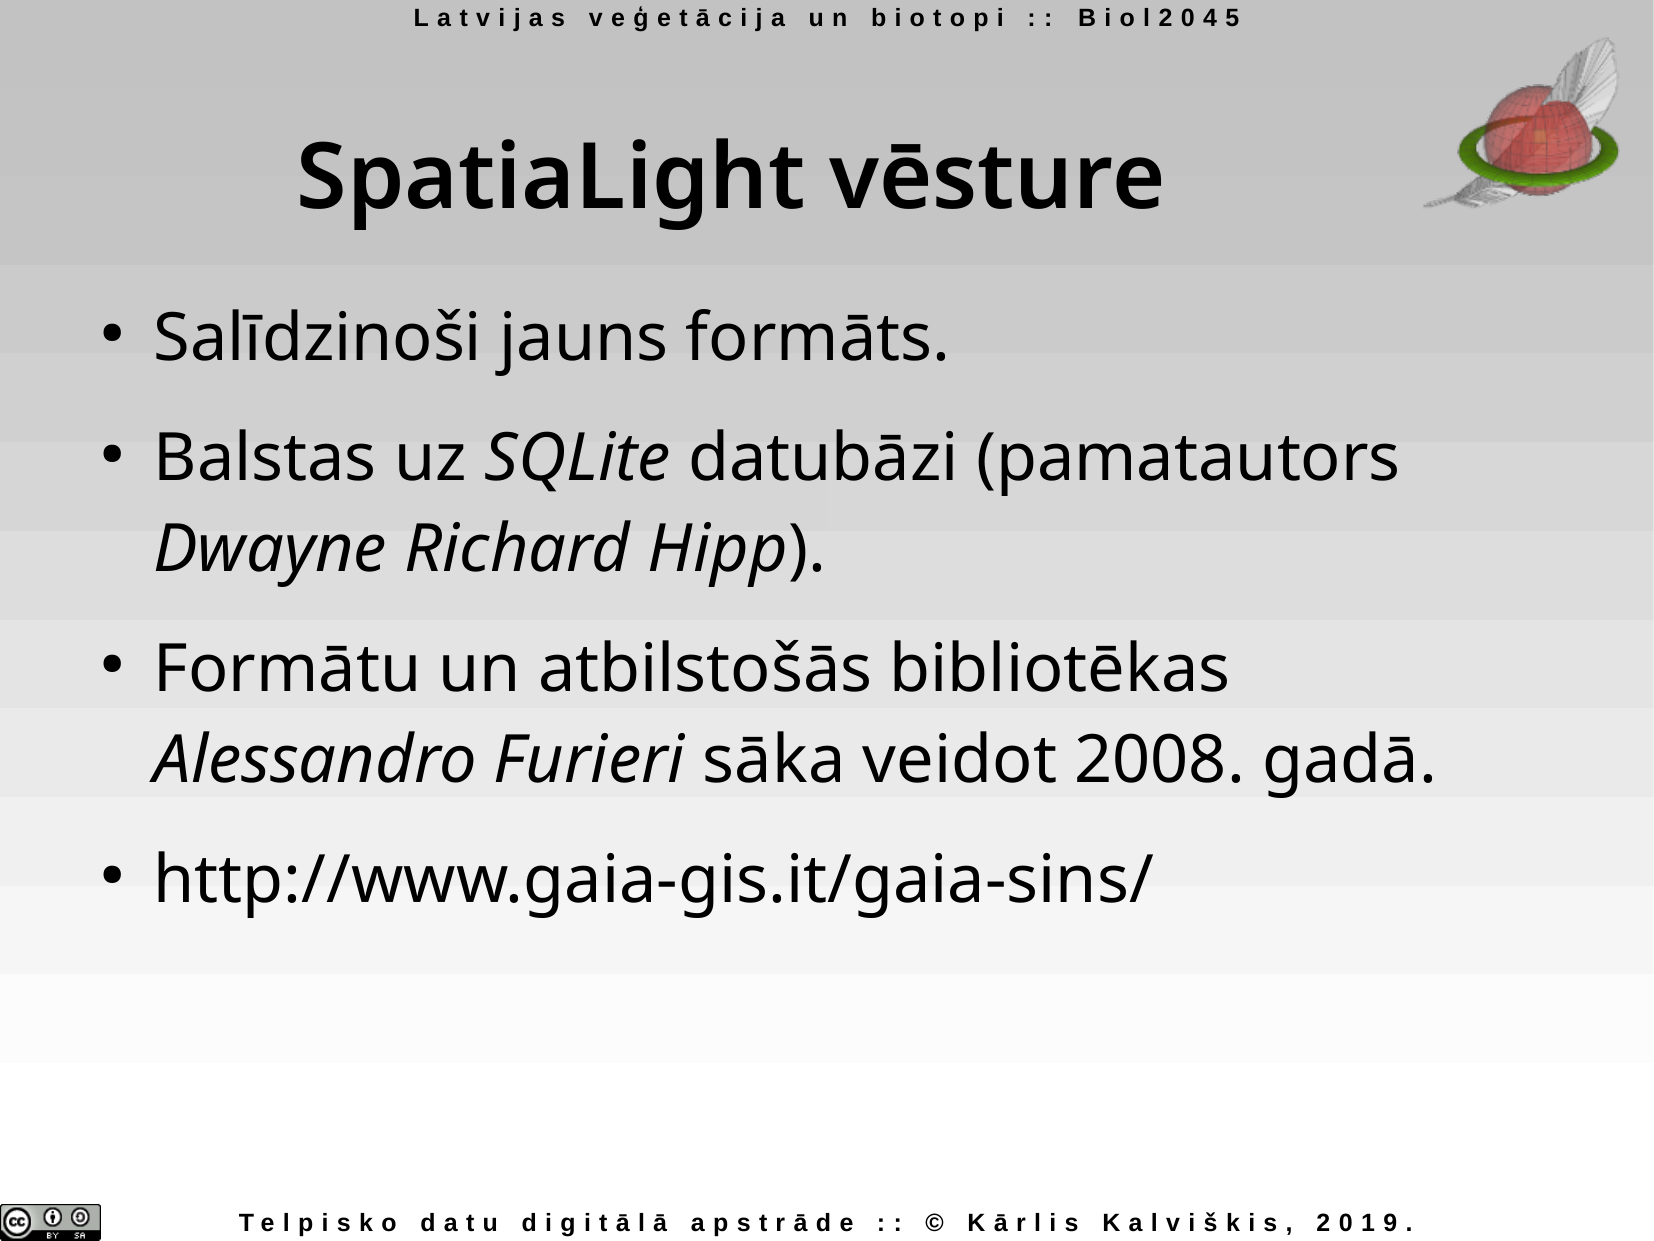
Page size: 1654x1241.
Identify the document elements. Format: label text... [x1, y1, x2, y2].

list Salīdzinoši jauns formāts. Balstas uz SQLite datubāzi (pamatautors Dwayne Richard Hipp). Formātu un atbilstošās bibliotēkas Alessandro Furieri sāka veidot 2008. gadā. http://www.gaia-gis.it/gaia-sins/ [82, 289, 1571, 1113]
title SpatiaLight vēsture [29, 49, 1435, 296]
picture [0, 0, 1654, 1241]
